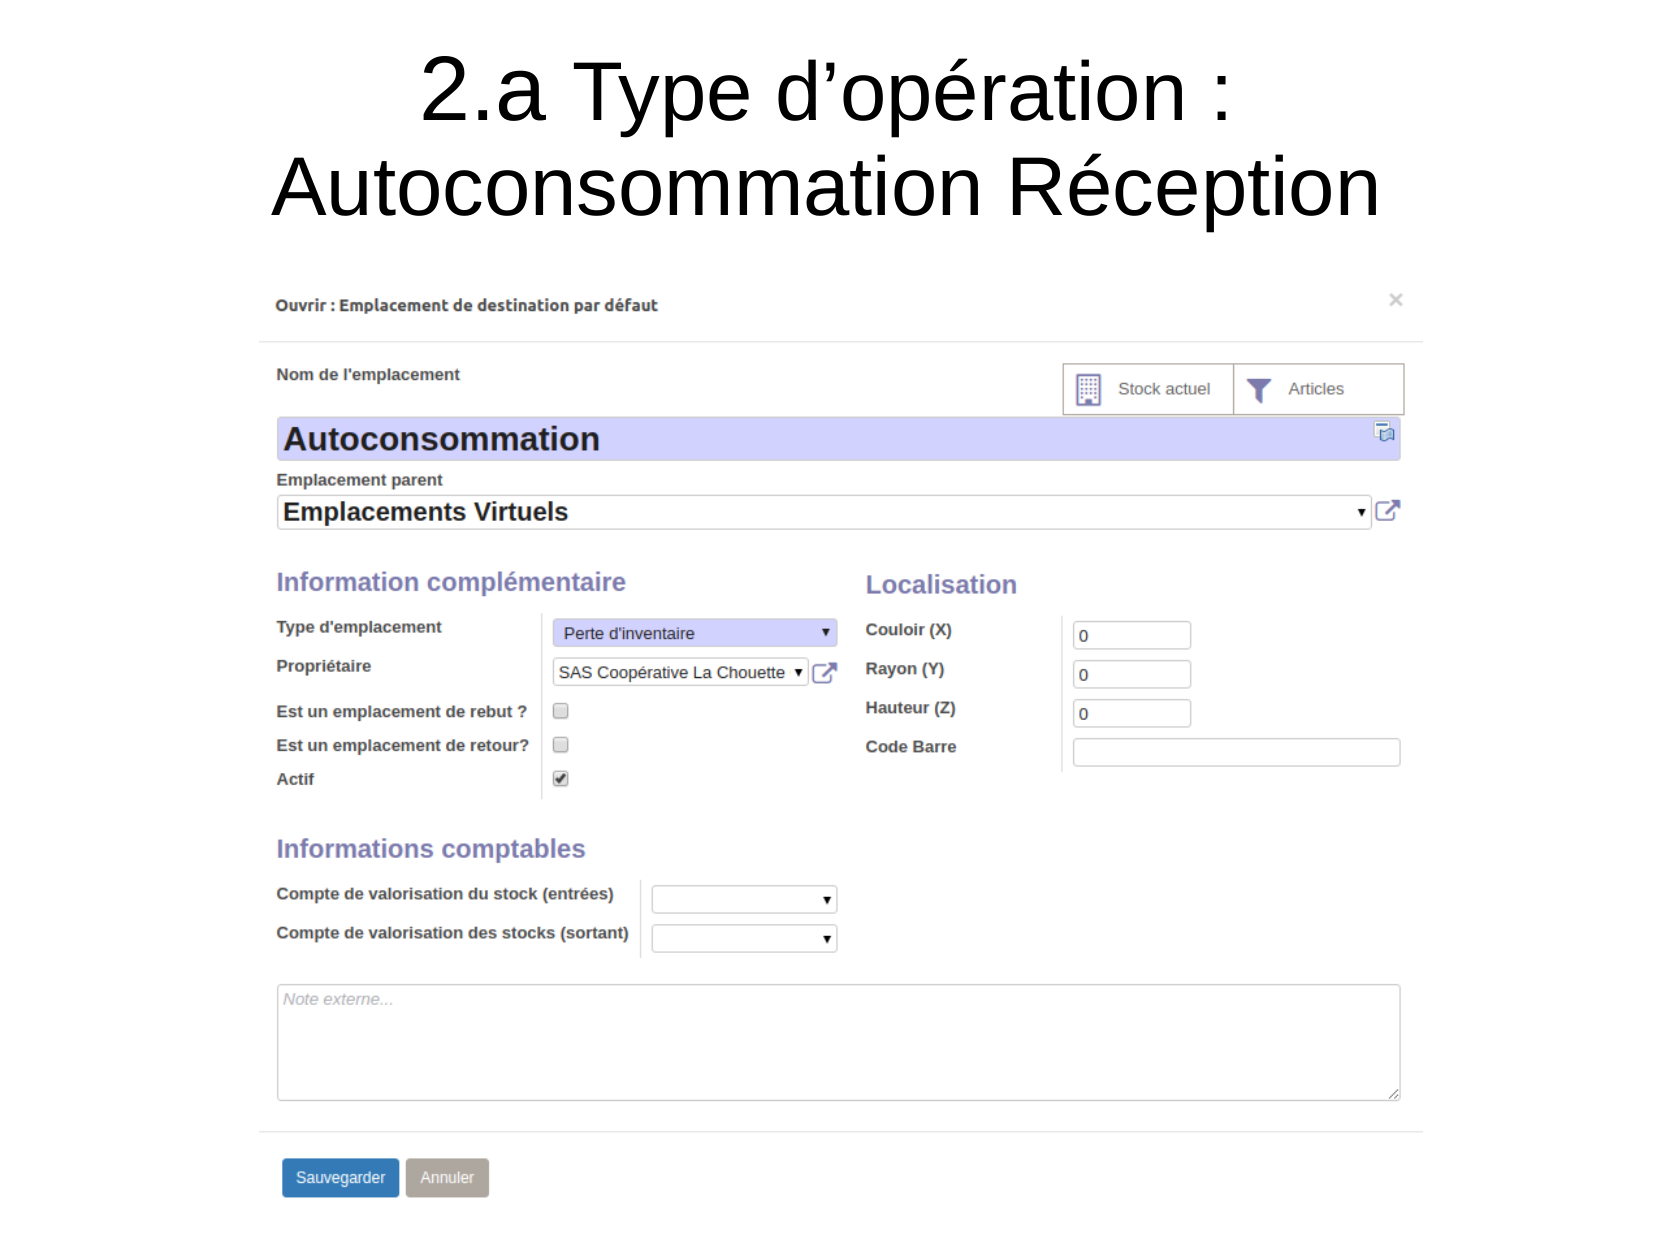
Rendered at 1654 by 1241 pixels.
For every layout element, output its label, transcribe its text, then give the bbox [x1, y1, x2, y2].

title 2.a Type d’opération : Autoconsommation Réception [82, 31, 1571, 239]
picture [259, 271, 1423, 1221]
